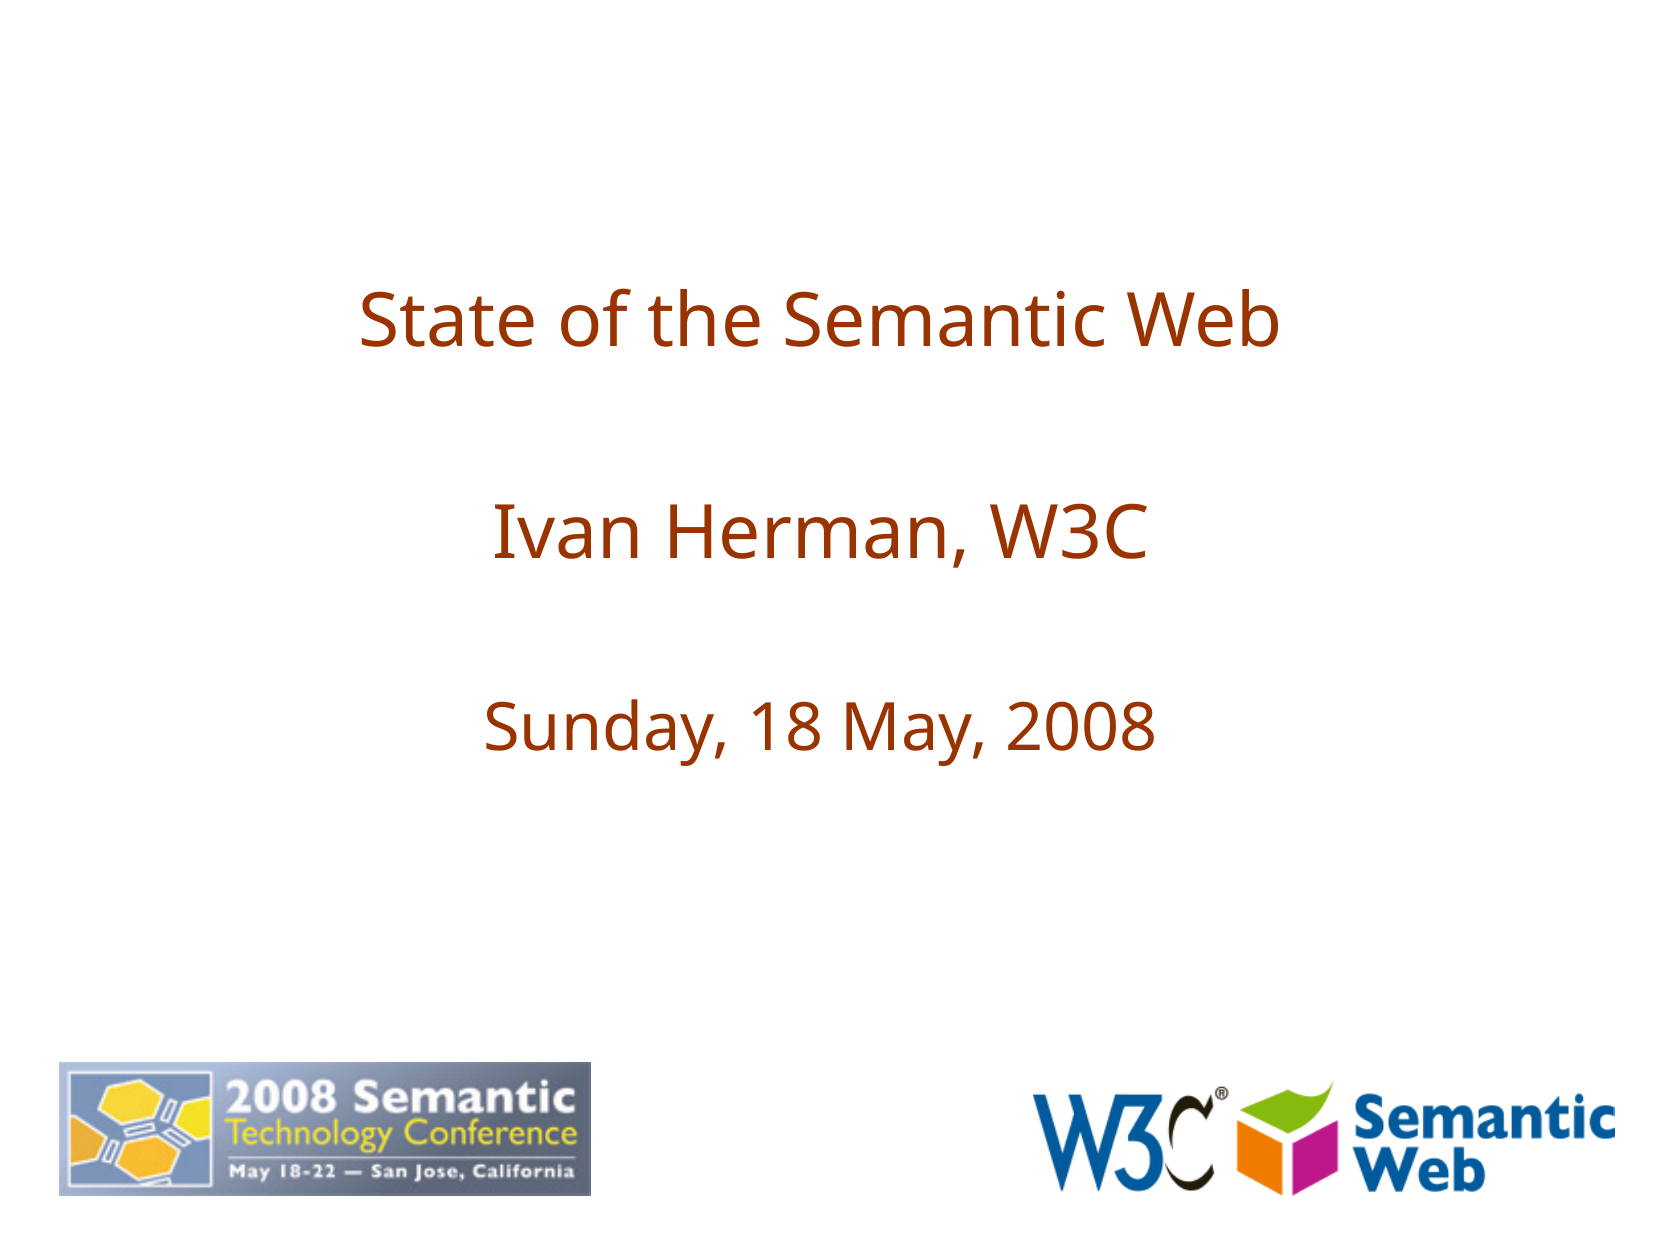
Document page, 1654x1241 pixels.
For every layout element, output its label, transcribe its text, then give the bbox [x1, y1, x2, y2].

picture [59, 1062, 591, 1196]
picture [1033, 1079, 1615, 1196]
title State of the Semantic Web Ivan Herman, W3C Sunday, 18 May, 2008 [88, 135, 1554, 896]
